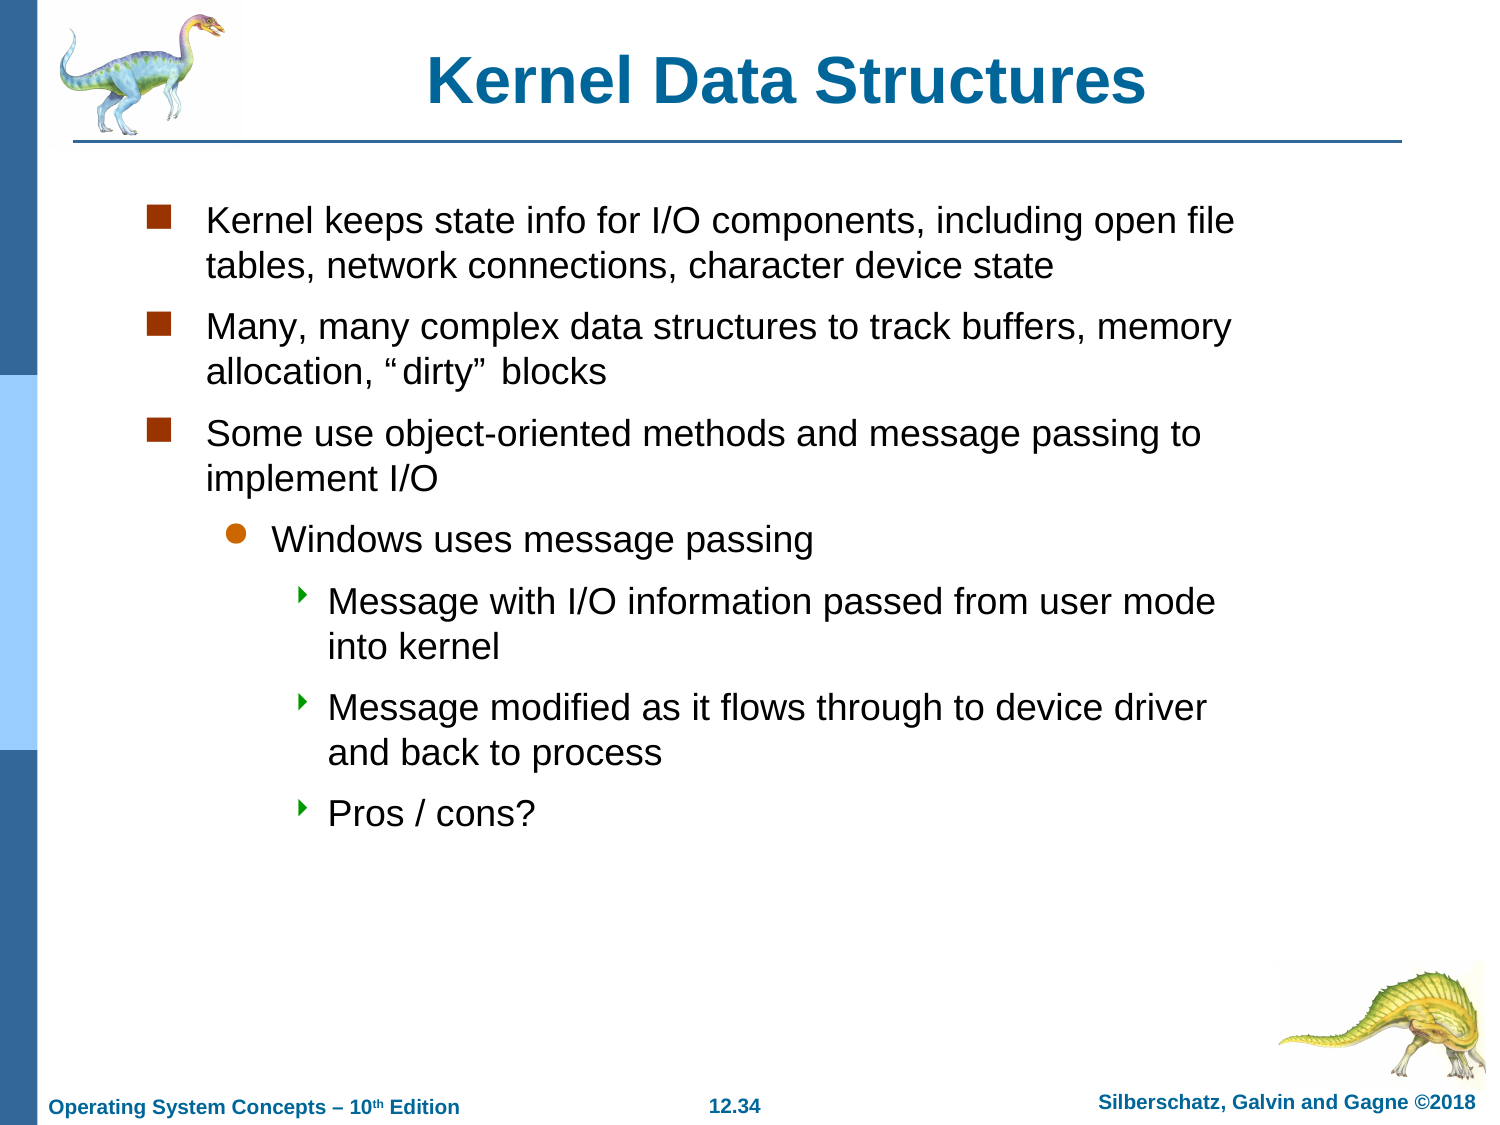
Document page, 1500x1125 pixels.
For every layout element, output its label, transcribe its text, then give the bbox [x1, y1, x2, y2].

picture [1415, 1094, 1423, 1099]
list Kernel keeps state info for I/O components, including open file tables, network connections, character device state Many, many complex data structures to track buffers, memory allocation, “dirty” blocks Some use object-oriented methods and message passing to implement I/O Windows uses message passing Message with I/O information passed from user mode into kernel Message modified as it flows through to device driver and back to process Pros / cons? [134, 188, 1288, 932]
picture [46, 0, 243, 149]
picture [1275, 959, 1486, 1090]
title Kernel Data Structures [150, 29, 1426, 125]
